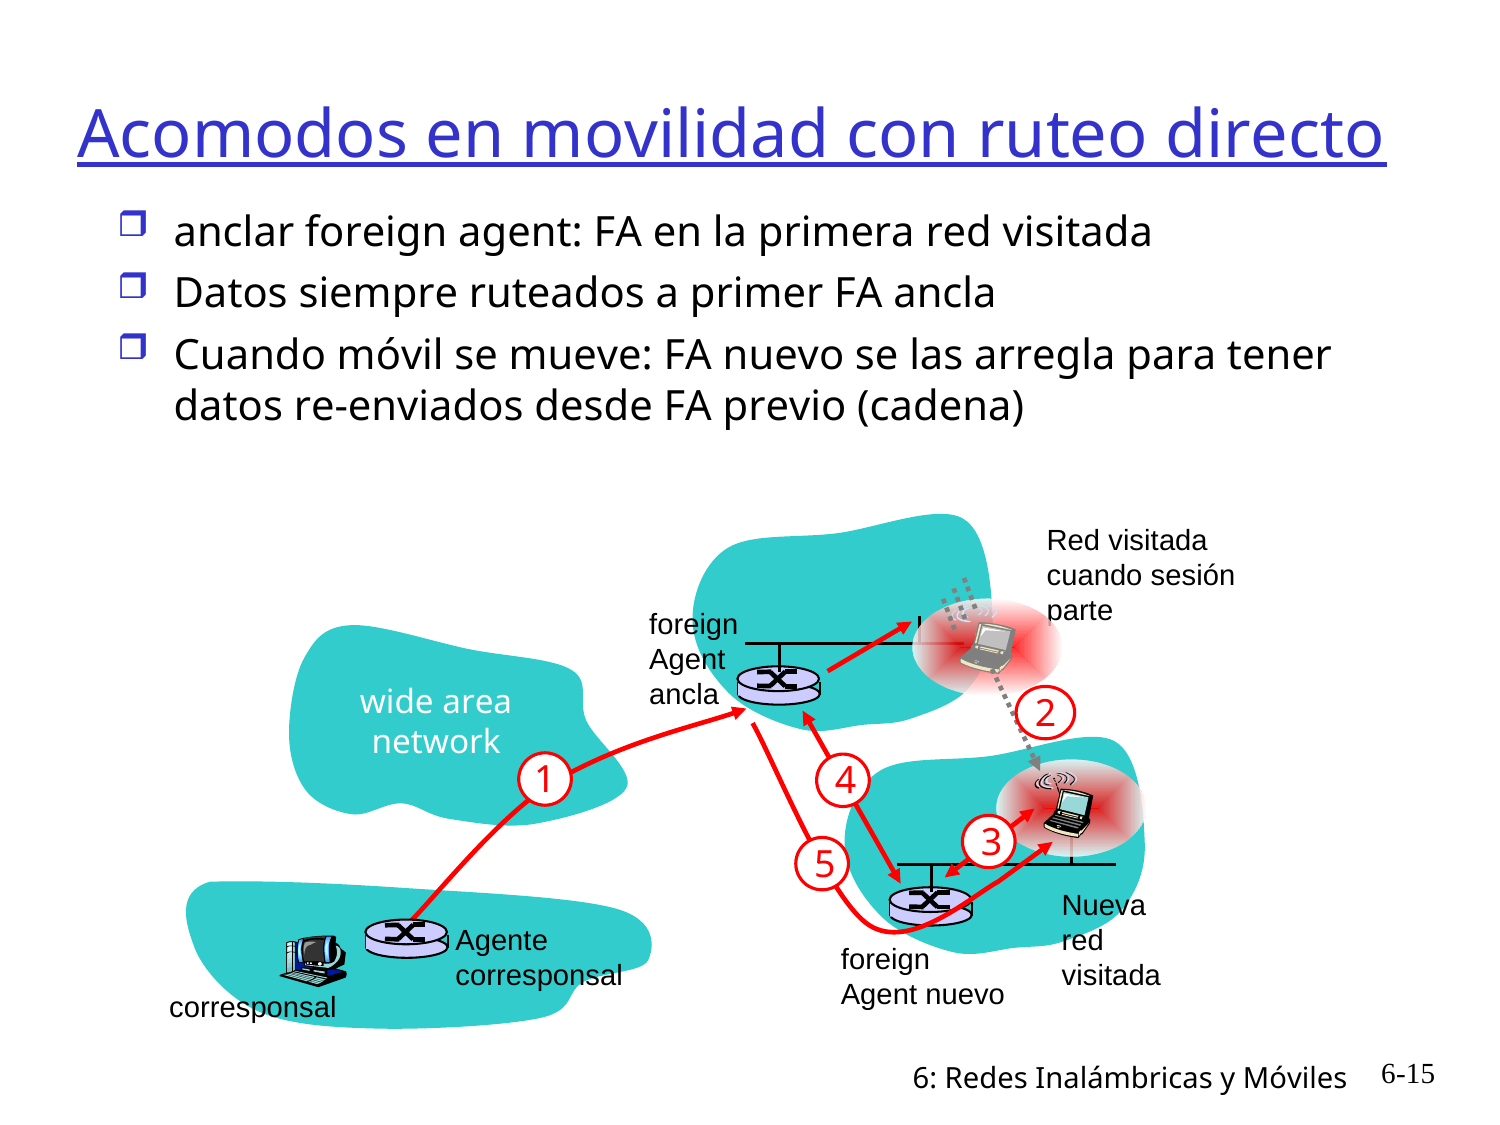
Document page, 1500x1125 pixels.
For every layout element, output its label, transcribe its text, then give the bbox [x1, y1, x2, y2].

text_box Agente corresponsal [440, 913, 705, 1000]
text_box [289, 625, 610, 826]
text_box 5 [799, 832, 851, 893]
text_box 3 [966, 810, 1018, 871]
text_box Nueva red visitada [1046, 878, 1197, 999]
text_box [504, 756, 628, 826]
text_box corresponsal [154, 980, 426, 1032]
text_box [816, 767, 820, 794]
chart [279, 935, 348, 980]
text_box wide area network [317, 672, 556, 768]
text_box [845, 736, 1147, 932]
text_box [795, 851, 799, 877]
list anclar foreign agent: FA en la primera red visitada Datos siempre ruteados a primer FA ancla Cuando móvil se mueve: FA nuevo se las arregla para tener datos re-enviados desde FA previo (cadena) [102, 197, 1378, 468]
chart [1034, 771, 1094, 839]
text_box Red visitada cuando sesión parte [1031, 514, 1303, 635]
text_box 2 [1019, 681, 1072, 742]
text_box [695, 513, 1063, 732]
text_box 1 [519, 747, 571, 809]
title Acomodos en movilidad con ruteo directo [62, 37, 1473, 225]
text_box 4 [820, 748, 872, 810]
text_box foreign Agent nuevo [826, 932, 1084, 1019]
text_box [185, 881, 629, 1029]
text_box foreign Agent ancla [634, 597, 797, 718]
